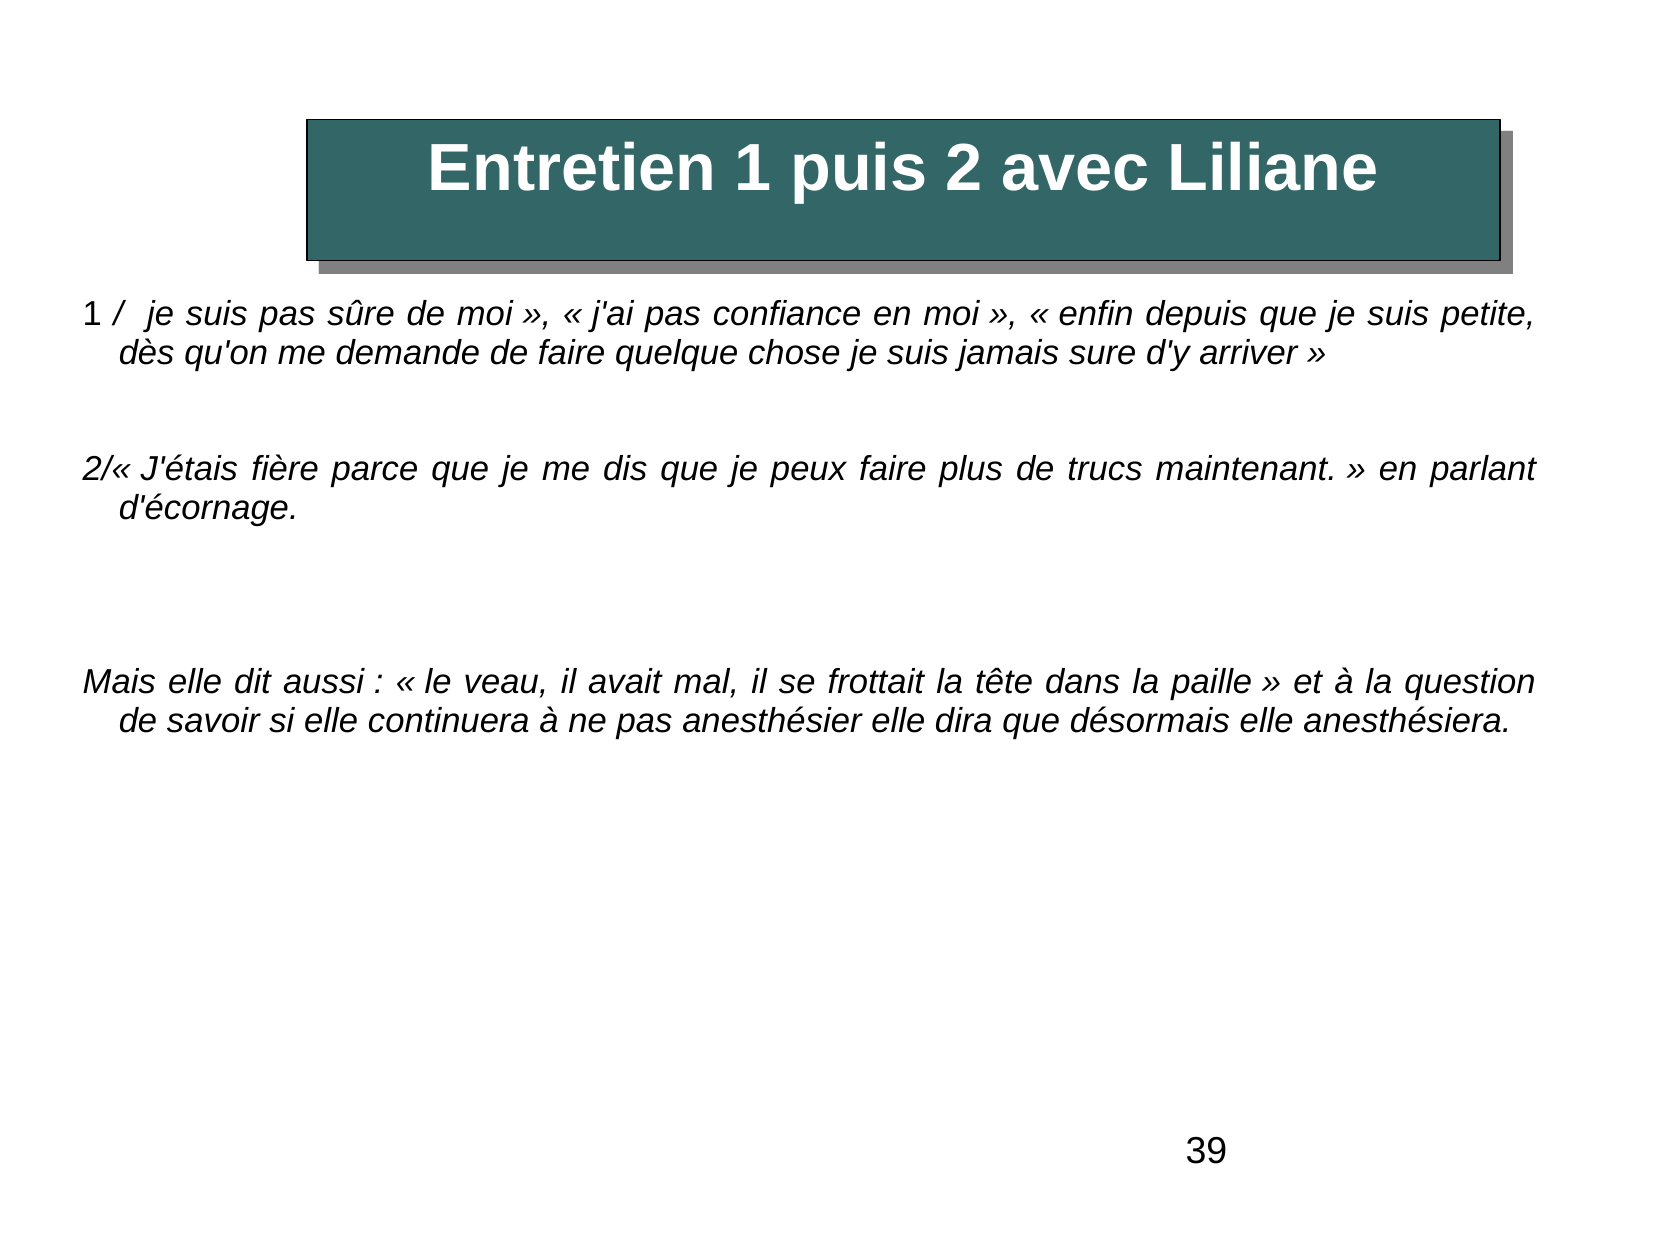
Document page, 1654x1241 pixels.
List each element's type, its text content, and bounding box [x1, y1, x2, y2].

text_box Entretien 1 puis 2 avec Liliane [307, 119, 1501, 261]
list 1 / je suis pas sûre de moi », « j'ai pas confiance en moi », « enfin depuis que je suis petite, dès qu'on me demande de faire quelque chose je suis jamais sure d'y arriver » 2/« J'étais fière parce que je me dis que je peux faire plus de trucs maintenant. » en parlant d'écornage. Mais elle dit aussi : « le veau, il avait mal, il se frottait la tête dans la paille » et à la question de savoir si elle continuera à ne pas anesthésier elle dira que désormais elle anesthésiera. [82, 290, 1538, 1010]
